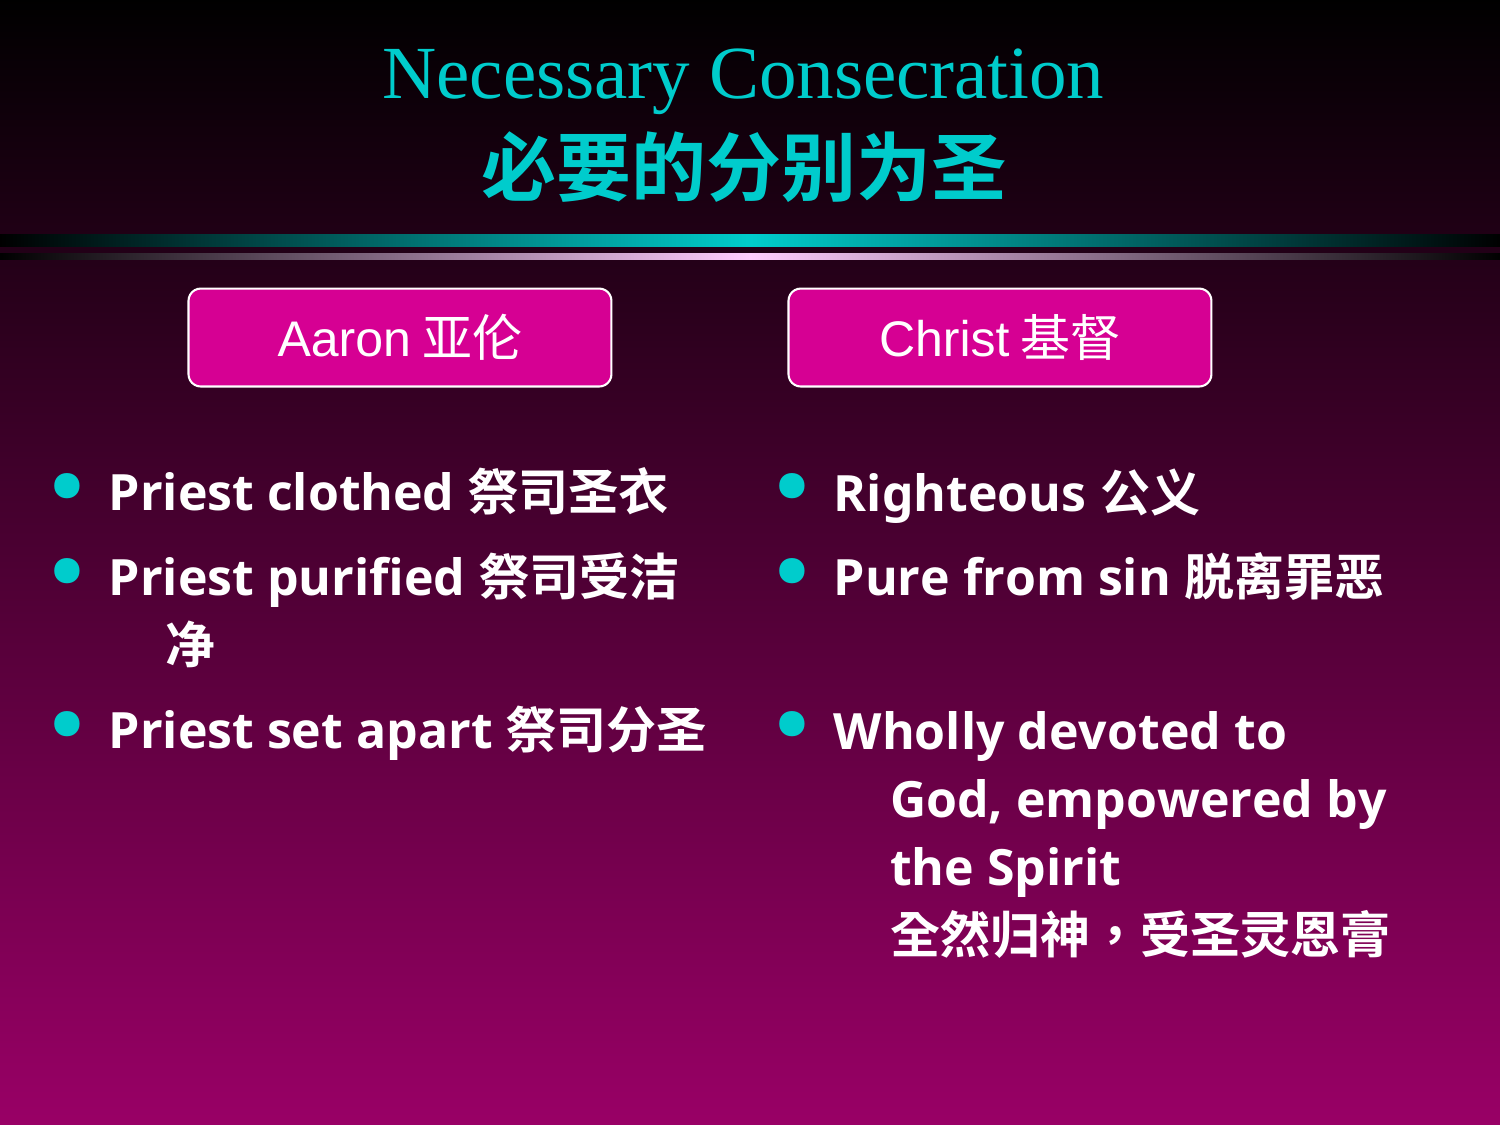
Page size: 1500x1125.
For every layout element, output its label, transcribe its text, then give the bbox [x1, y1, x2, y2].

text_box Aaron亚伦 [188, 288, 612, 387]
list Righteous公义 Pure from sin脱离罪恶 Wholly devoted to God, empowered by the Spirit 全然归神，受圣灵恩膏 [762, 449, 1426, 1013]
title Necessary Consecration 必要的分别为圣 [99, 37, 1388, 225]
text_box Christ基督 [788, 288, 1212, 387]
list Priest clothed祭司圣衣 Priest purified祭司受洁净 Priest set apart祭司分圣 [37, 449, 738, 1013]
